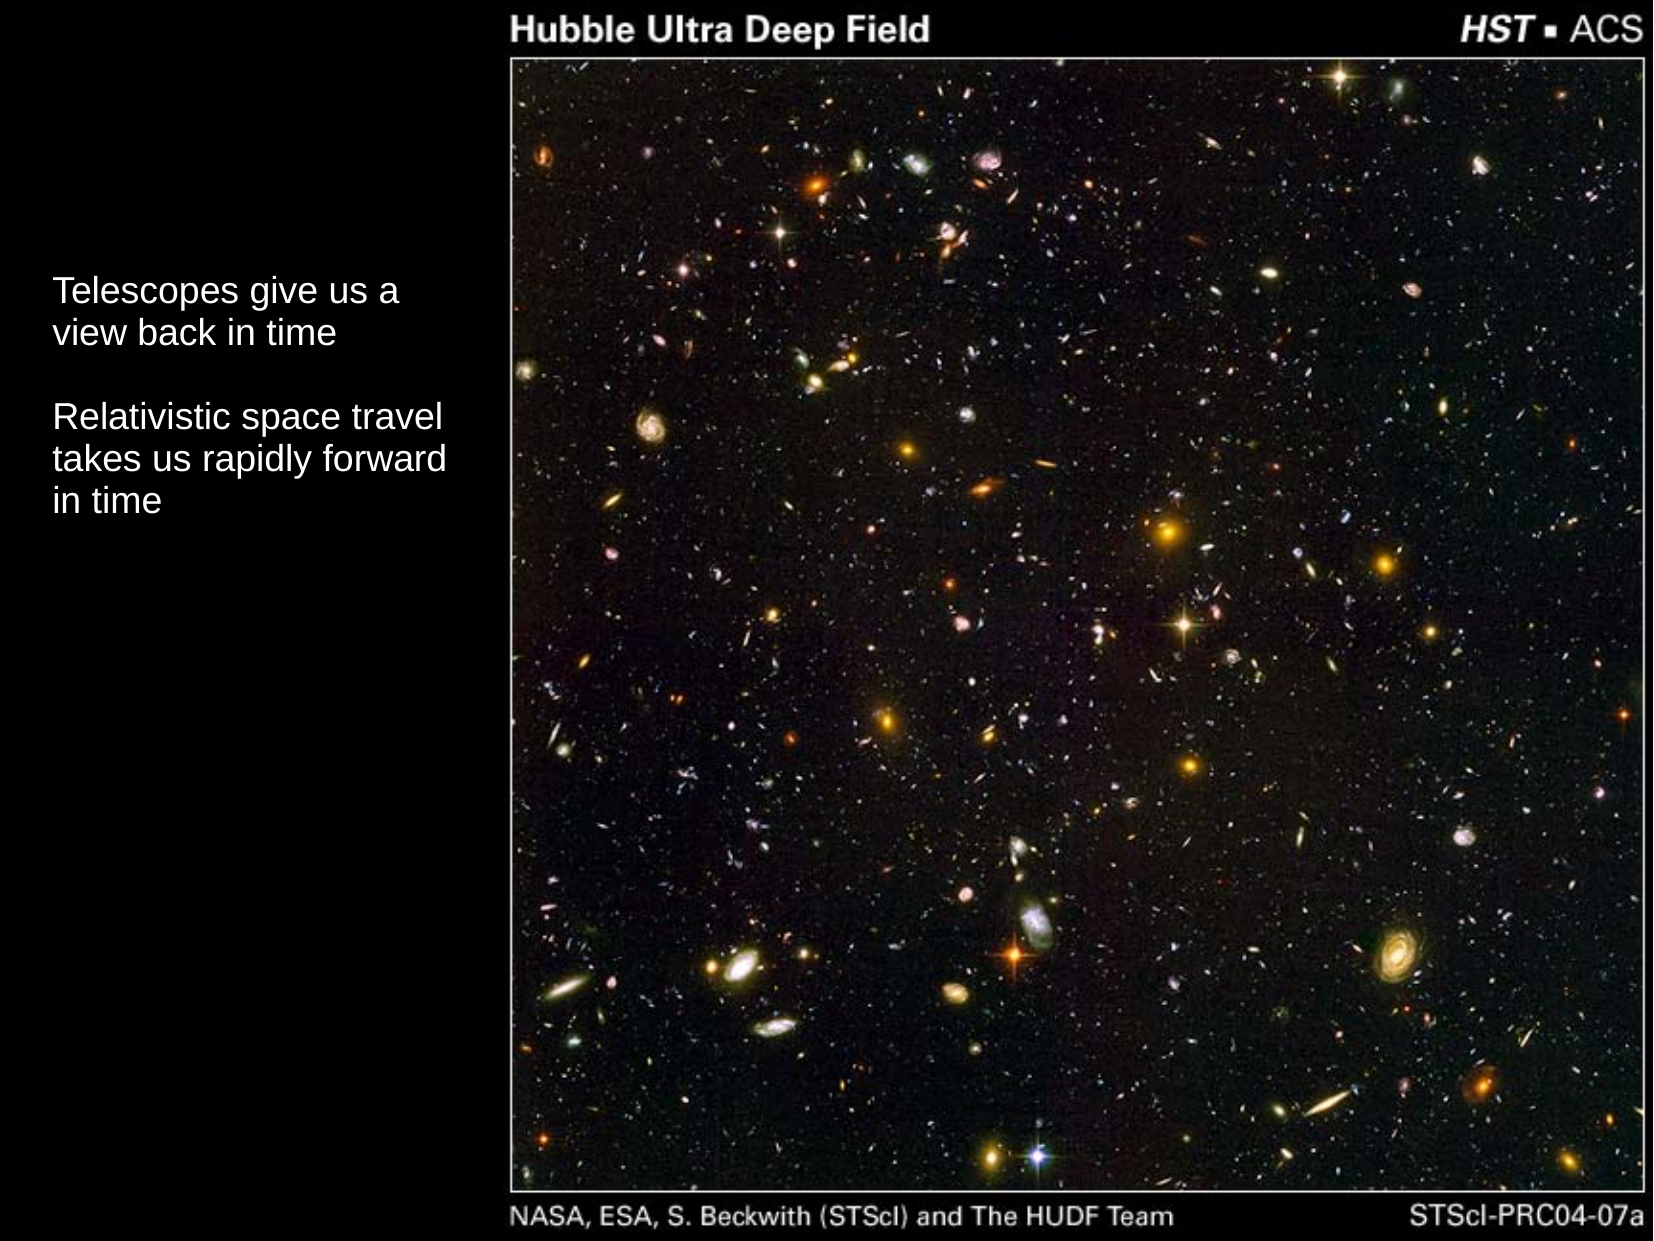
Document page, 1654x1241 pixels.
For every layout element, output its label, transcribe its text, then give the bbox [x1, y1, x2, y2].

text_box Telescopes give us a view back in time Relativistic space travel takes us rapidly forward in time [37, 262, 488, 863]
picture [503, 4, 1653, 1241]
